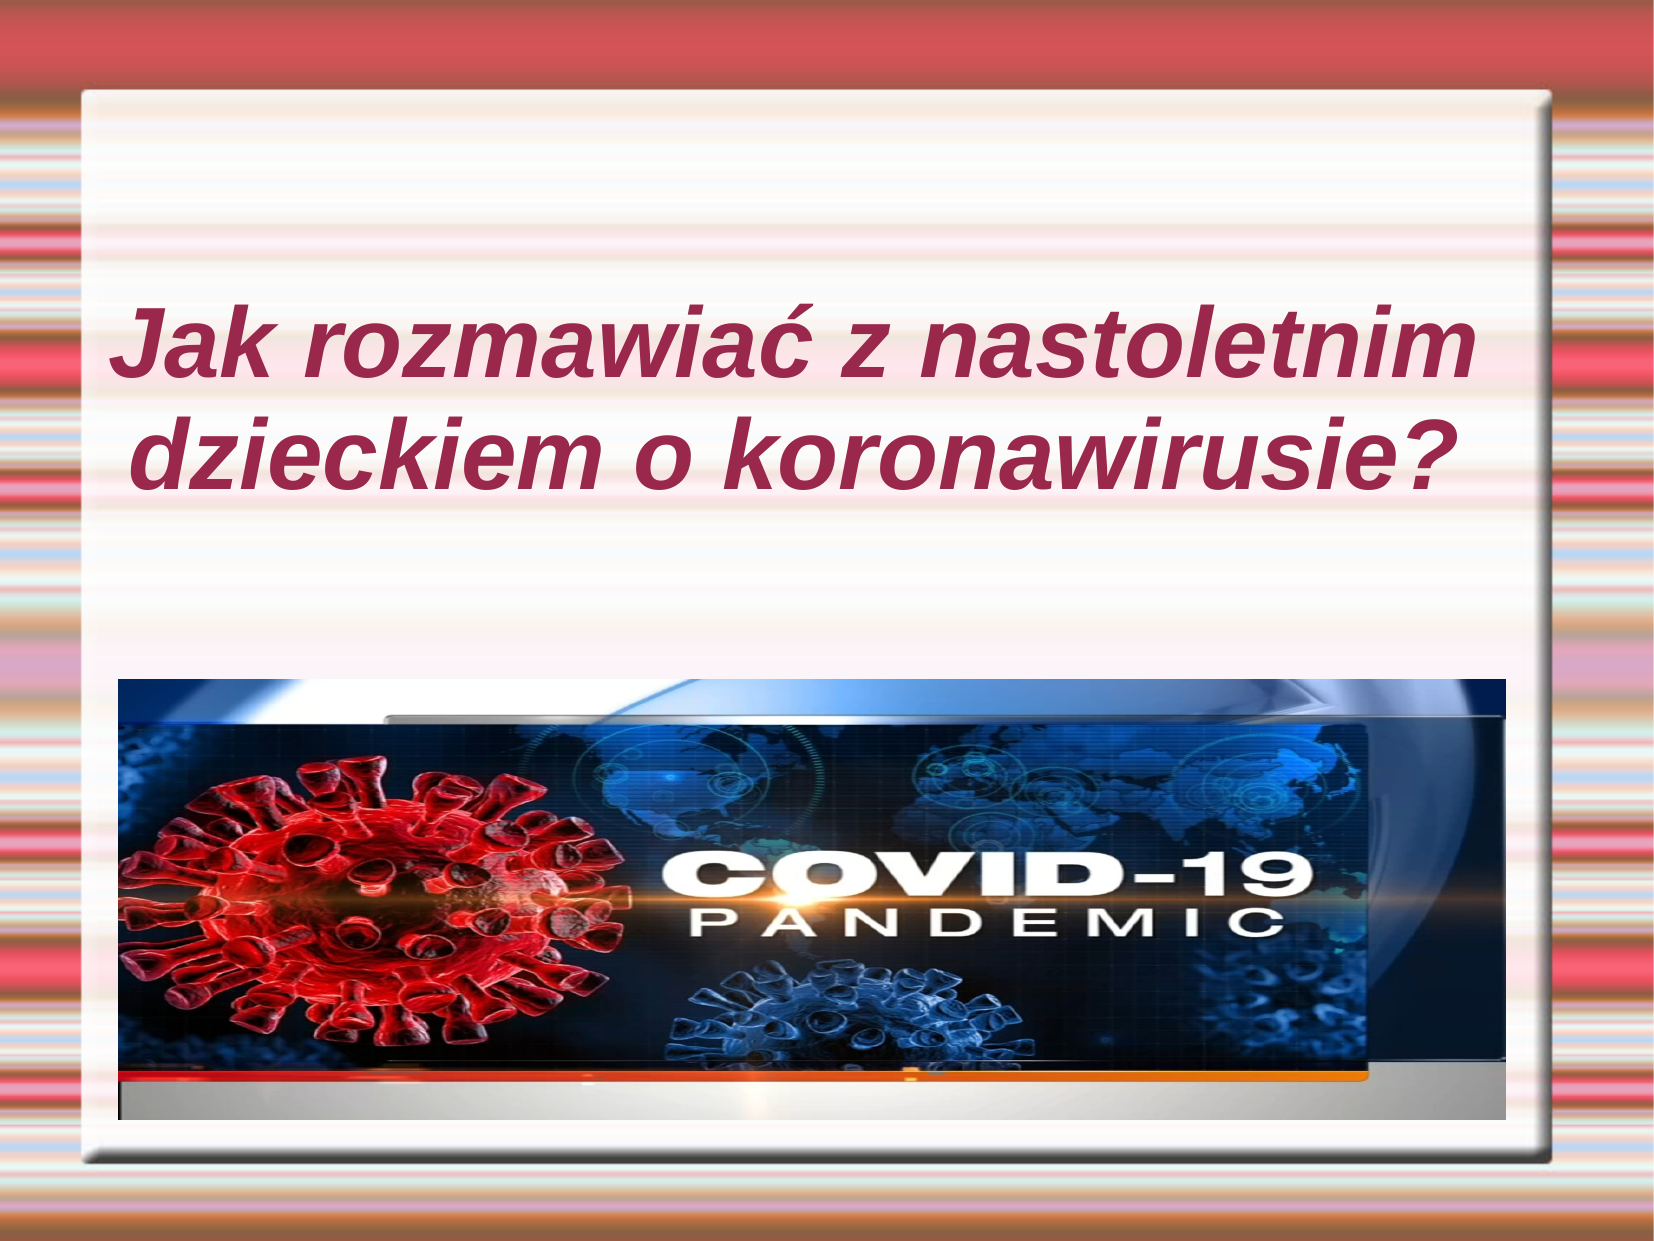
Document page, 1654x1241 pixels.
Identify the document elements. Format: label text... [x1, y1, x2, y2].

picture [0, 0, 1654, 1241]
title Jak rozmawiać z nastoletnim dzieckiem o koronawirusie? [88, 177, 1501, 621]
